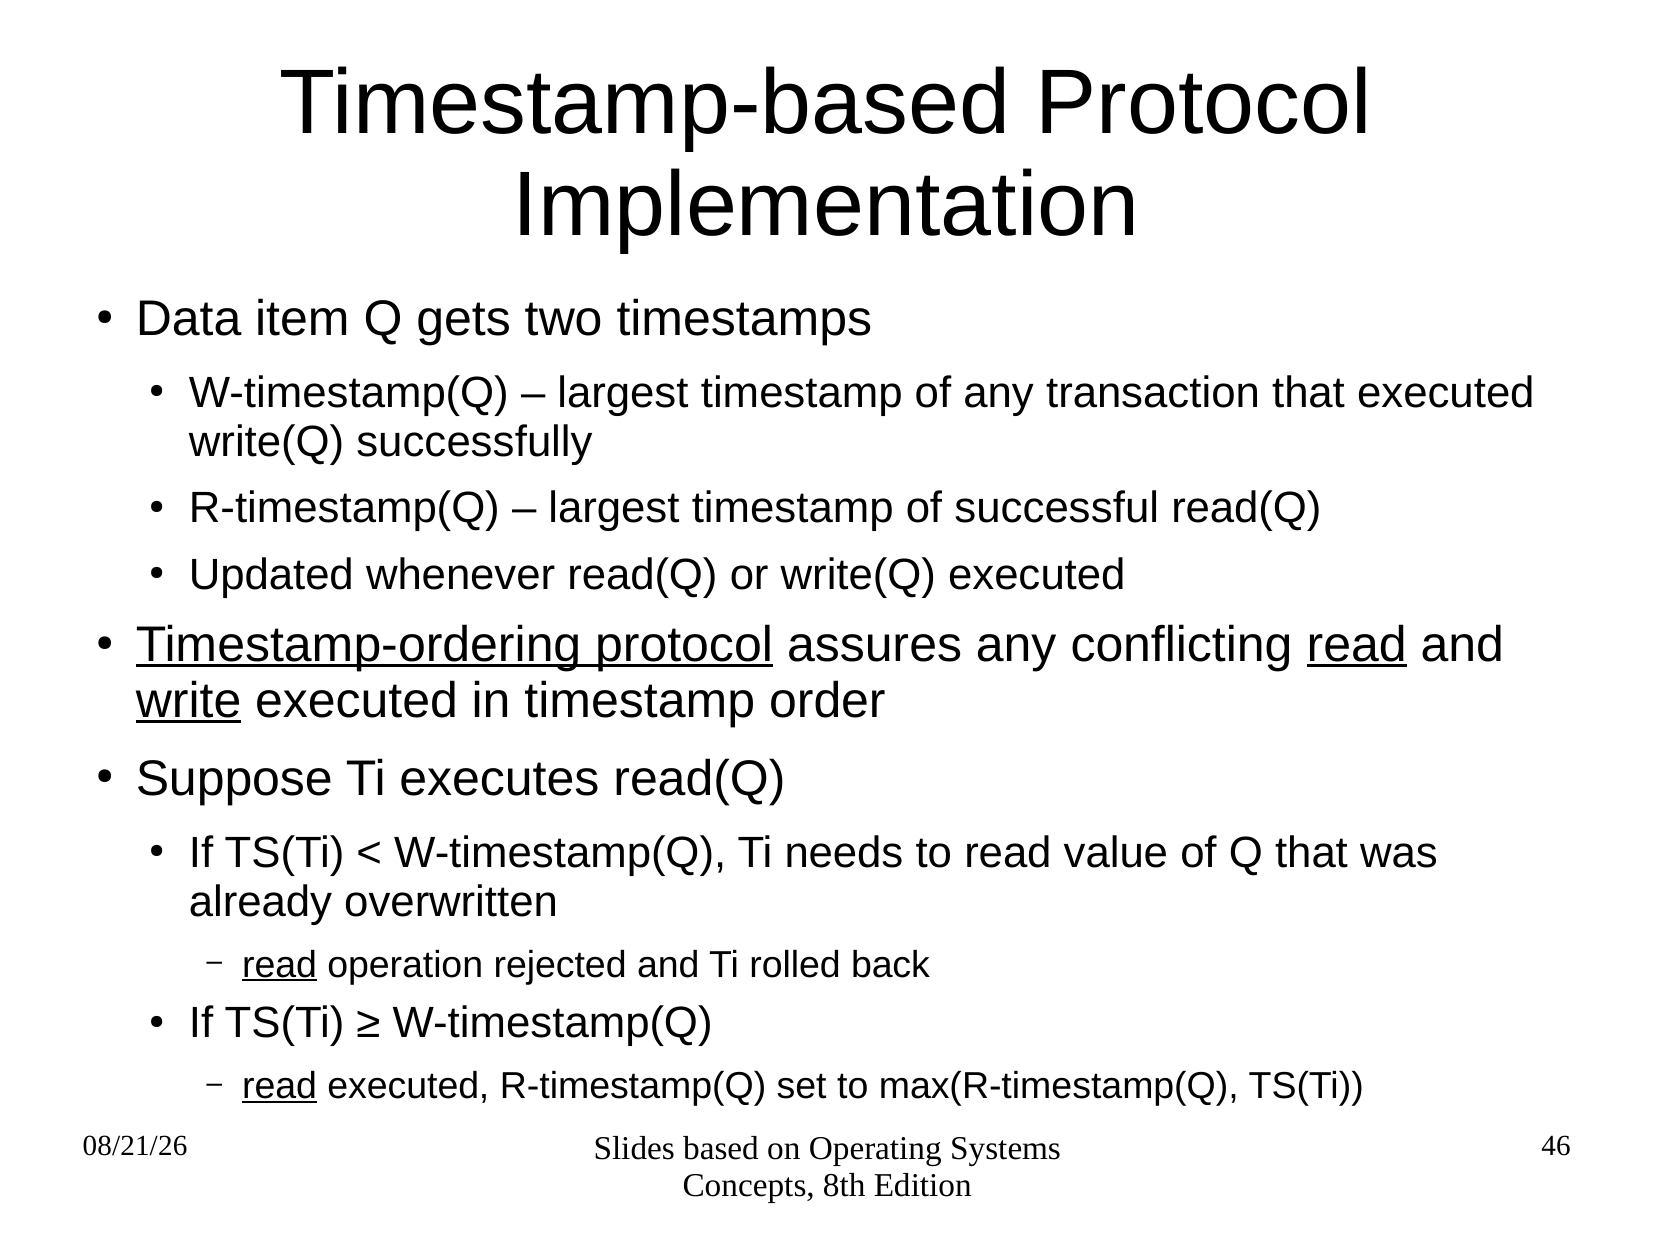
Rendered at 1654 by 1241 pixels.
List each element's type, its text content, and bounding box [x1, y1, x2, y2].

list Data item Q gets two timestamps W-timestamp(Q) – largest timestamp of any transaction that executed write(Q) successfully R-timestamp(Q) – largest timestamp of successful read(Q) Updated whenever read(Q) or write(Q) executed Timestamp-ordering protocol assures any conflicting read and write executed in timestamp order Suppose Ti executes read(Q) If TS(Ti) < W-timestamp(Q), Ti needs to read value of Q that was already overwritten read operation rejected and Ti rolled back If TS(Ti) ≥ W-timestamp(Q) read executed, R-timestamp(Q) set to max(R-timestamp(Q), TS(Ti)) [82, 290, 1571, 1109]
title Timestamp-based Protocol Implementation [82, 49, 1571, 257]
